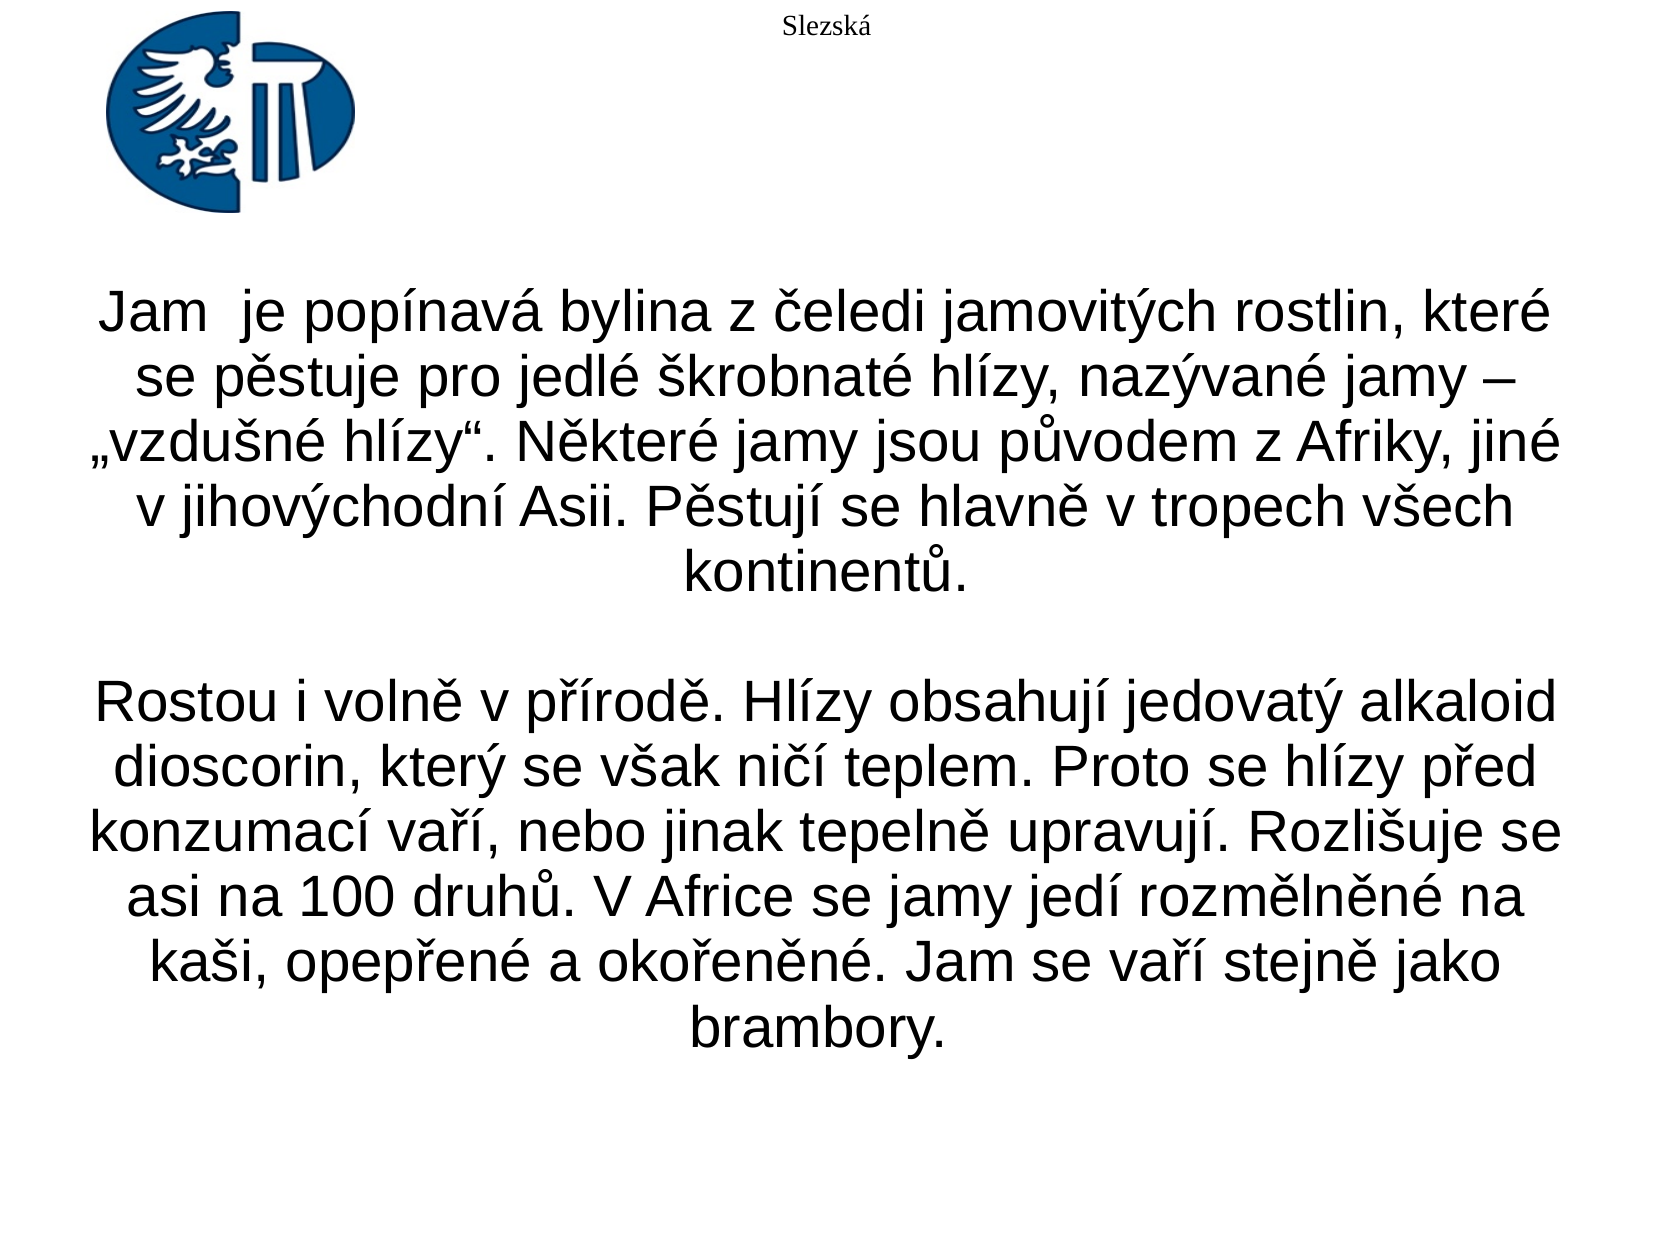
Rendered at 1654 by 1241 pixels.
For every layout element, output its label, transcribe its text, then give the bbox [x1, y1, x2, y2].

picture [106, 11, 355, 213]
text_box Jam je popínavá bylina z čeledi jamovitých rostlin, které se pěstuje pro jedlé škrobnaté hlízy, nazývané jamy – „vzdušné hlízy“. Některé jamy jsou původem z Afriky, jiné v jihovýchodní Asii. Pěstují se hlavně v tropech všech kontinentů. Rostou i volně v přírodě. Hlízy obsahují jedovatý alkaloid dioscorin, který se však ničí teplem. Proto se hlízy před konzumací vaří, nebo jinak tepelně upravují. Rozlišuje se asi na 100 druhů. V Africe se jamy jedí rozmělněné na kaši, opepřené a okořeněné. Jam se vaří stejně jako brambory. [59, 271, 1595, 1193]
